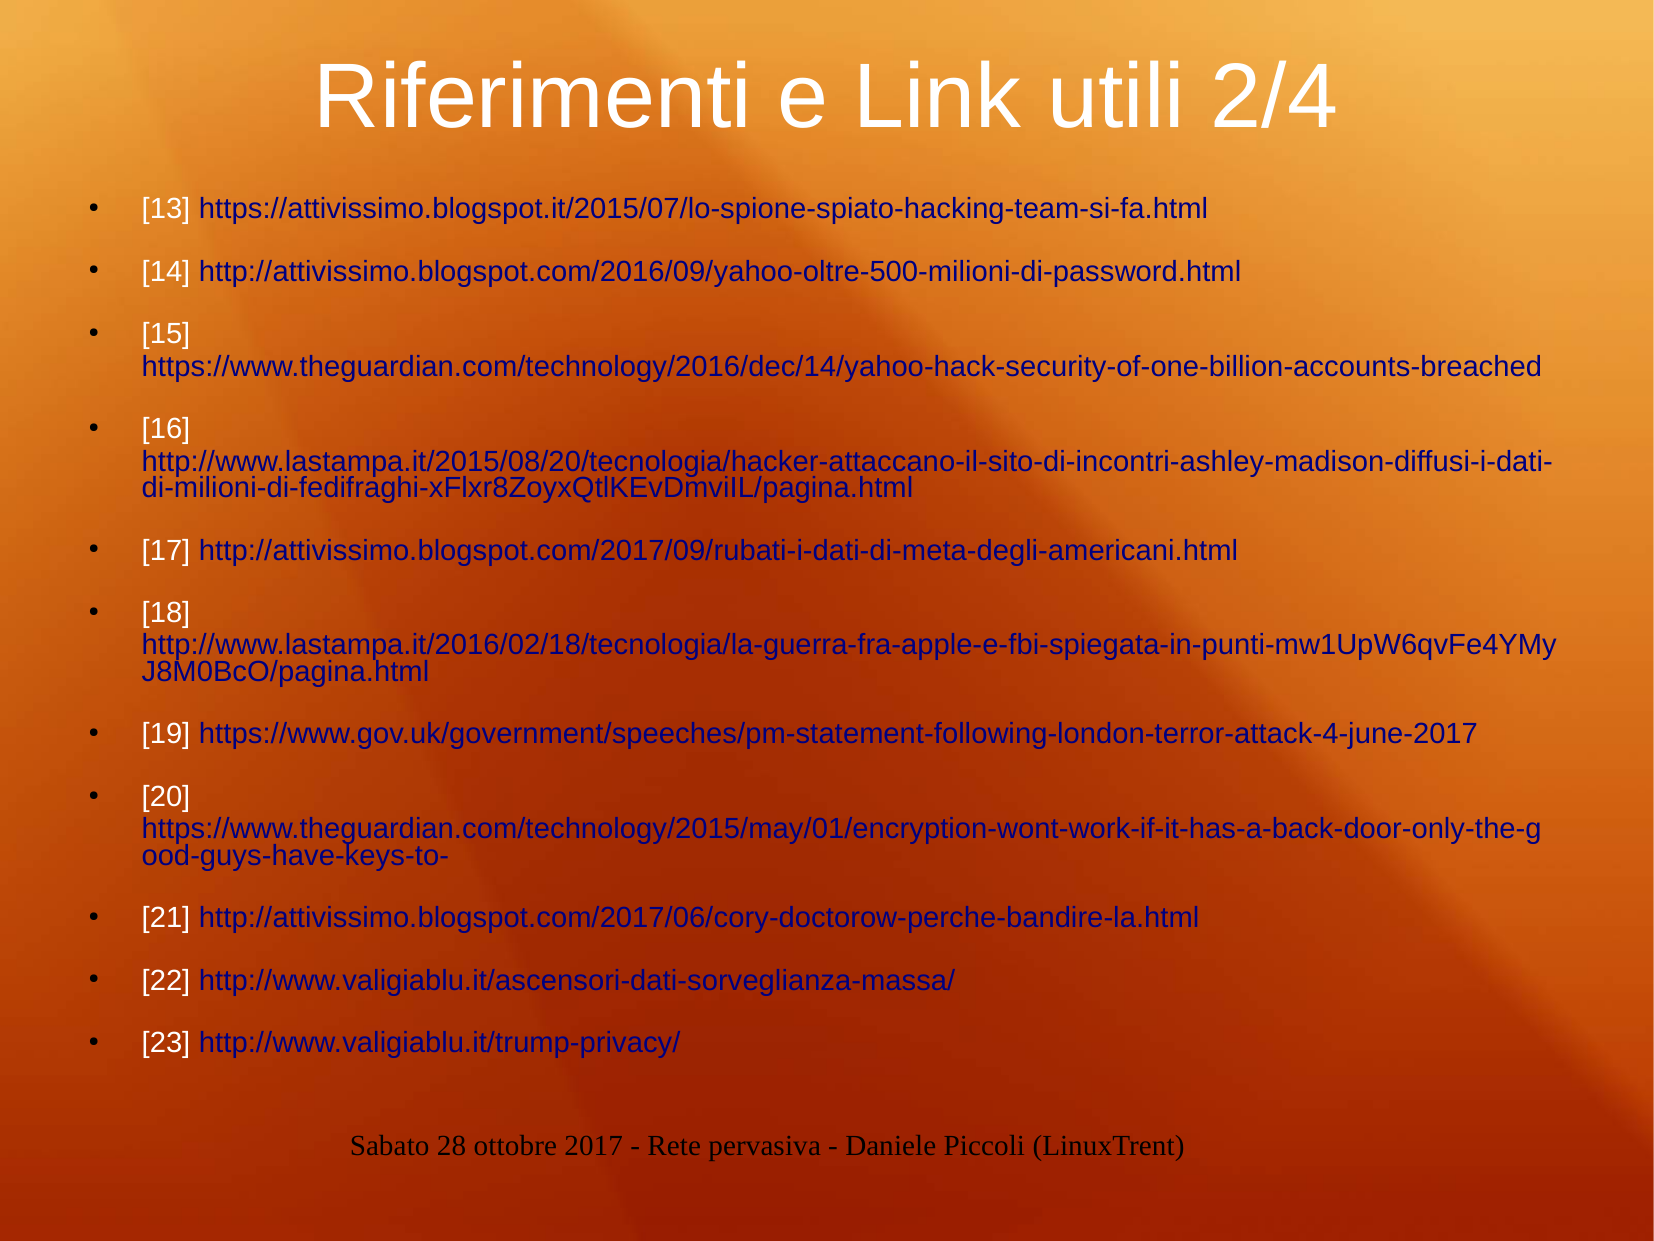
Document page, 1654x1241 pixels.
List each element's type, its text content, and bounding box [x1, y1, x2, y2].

picture [0, 0, 1654, 1241]
list [13] https://attivissimo.blogspot.it/2015/07/lo-spione-spiato-hacking-team-si-fa.html [14] http://attivissimo.blogspot.com/2016/09/yahoo-oltre-500-milioni-di-password.html [15] https://www.theguardian.com/technology/2016/dec/14/yahoo-hack-security-of-one-billion-accounts-breached [16] http://www.lastampa.it/2015/08/20/tecnologia/hacker-attaccano-il-sito-di-incontri-ashley-madison-diffusi-i-dati-di-milioni-di-fedifraghi-xFlxr8ZoyxQtlKEvDmviIL/pagina.html [17] http://attivissimo.blogspot.com/2017/09/rubati-i-dati-di-meta-degli-americani.html [18] http://www.lastampa.it/2016/02/18/tecnologia/la-guerra-fra-apple-e-fbi-spiegata-in-punti-mw1UpW6qvFe4YMyJ8M0BcO/pagina.html [19] https://www.gov.uk/government/speeches/pm-statement-following-london-terror-attack-4-june-2017 [20] https://www.theguardian.com/technology/2015/may/01/encryption-wont-work-if-it-has-a-back-door-only-the-good-guys-have-keys-to- [21] http://attivissimo.blogspot.com/2017/06/cory-doctorow-perche-bandire-la.html [22] http://www.valigiablu.it/ascensori-dati-sorveglianza-massa/ [23] http://www.valigiablu.it/trump-privacy/ [70, 129, 1559, 980]
title Riferimenti e Link utili 2/4 [82, 25, 1571, 166]
